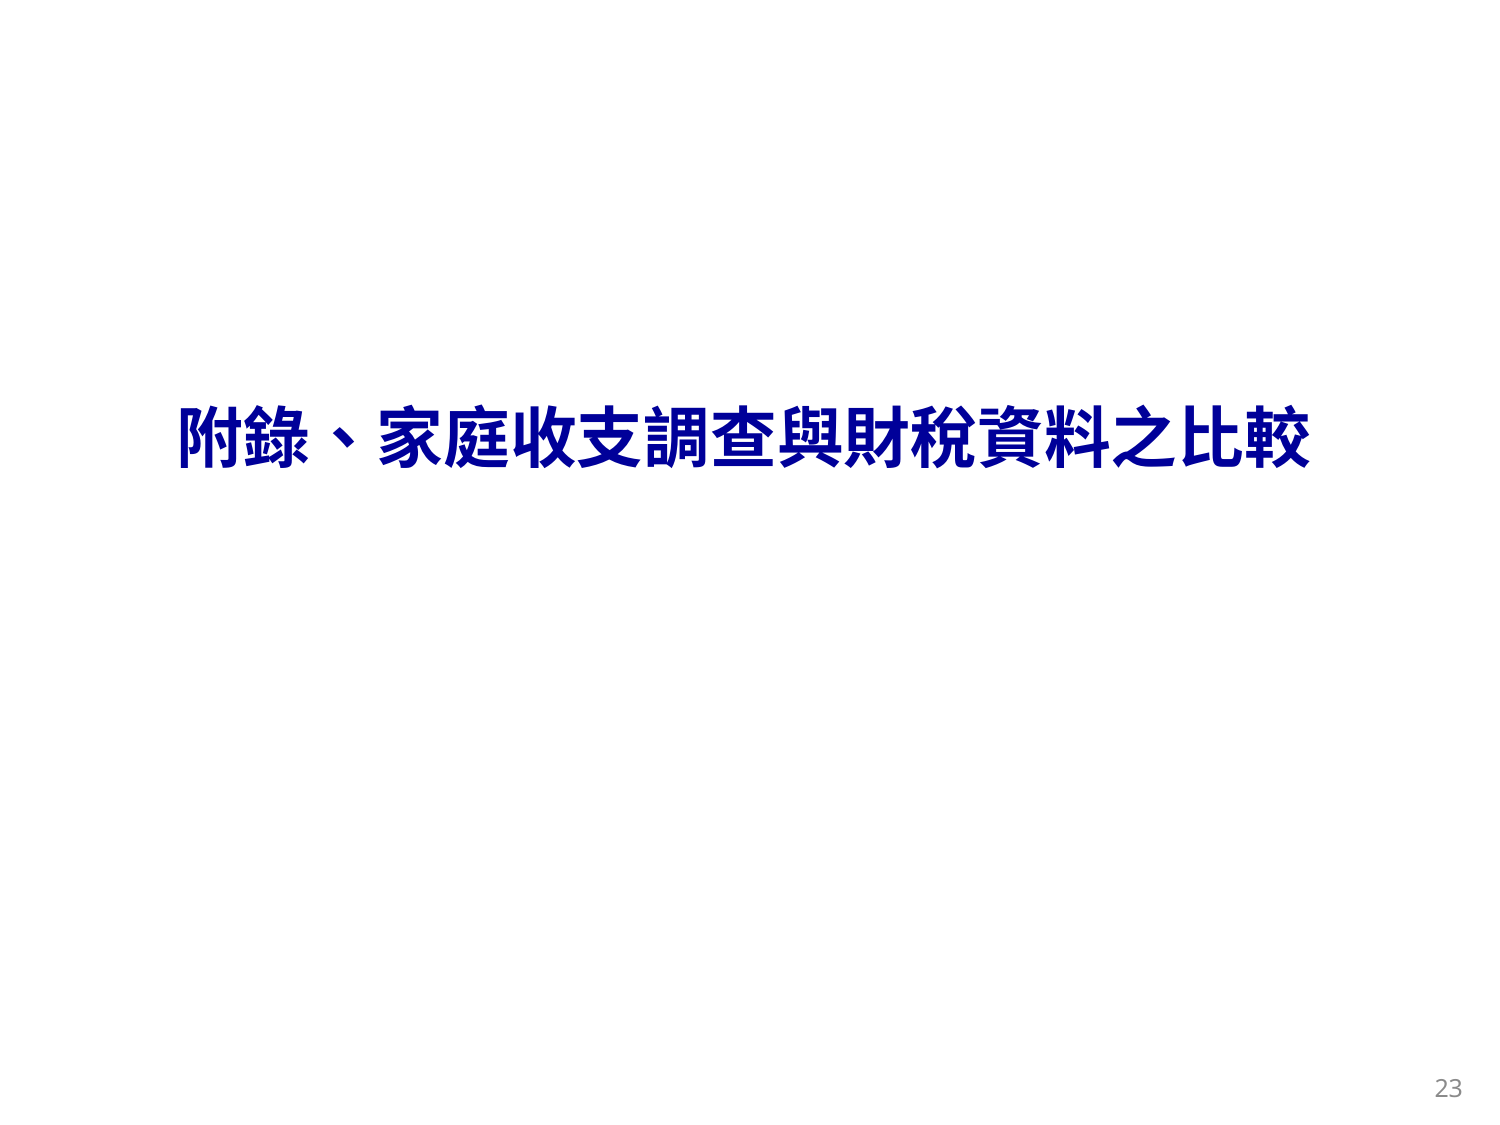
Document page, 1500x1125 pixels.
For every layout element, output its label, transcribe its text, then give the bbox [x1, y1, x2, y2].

list 附錄、家庭收支調查與財稅資料之比較 [135, 385, 1353, 823]
slide_number <編號> [1128, 1059, 1478, 1120]
